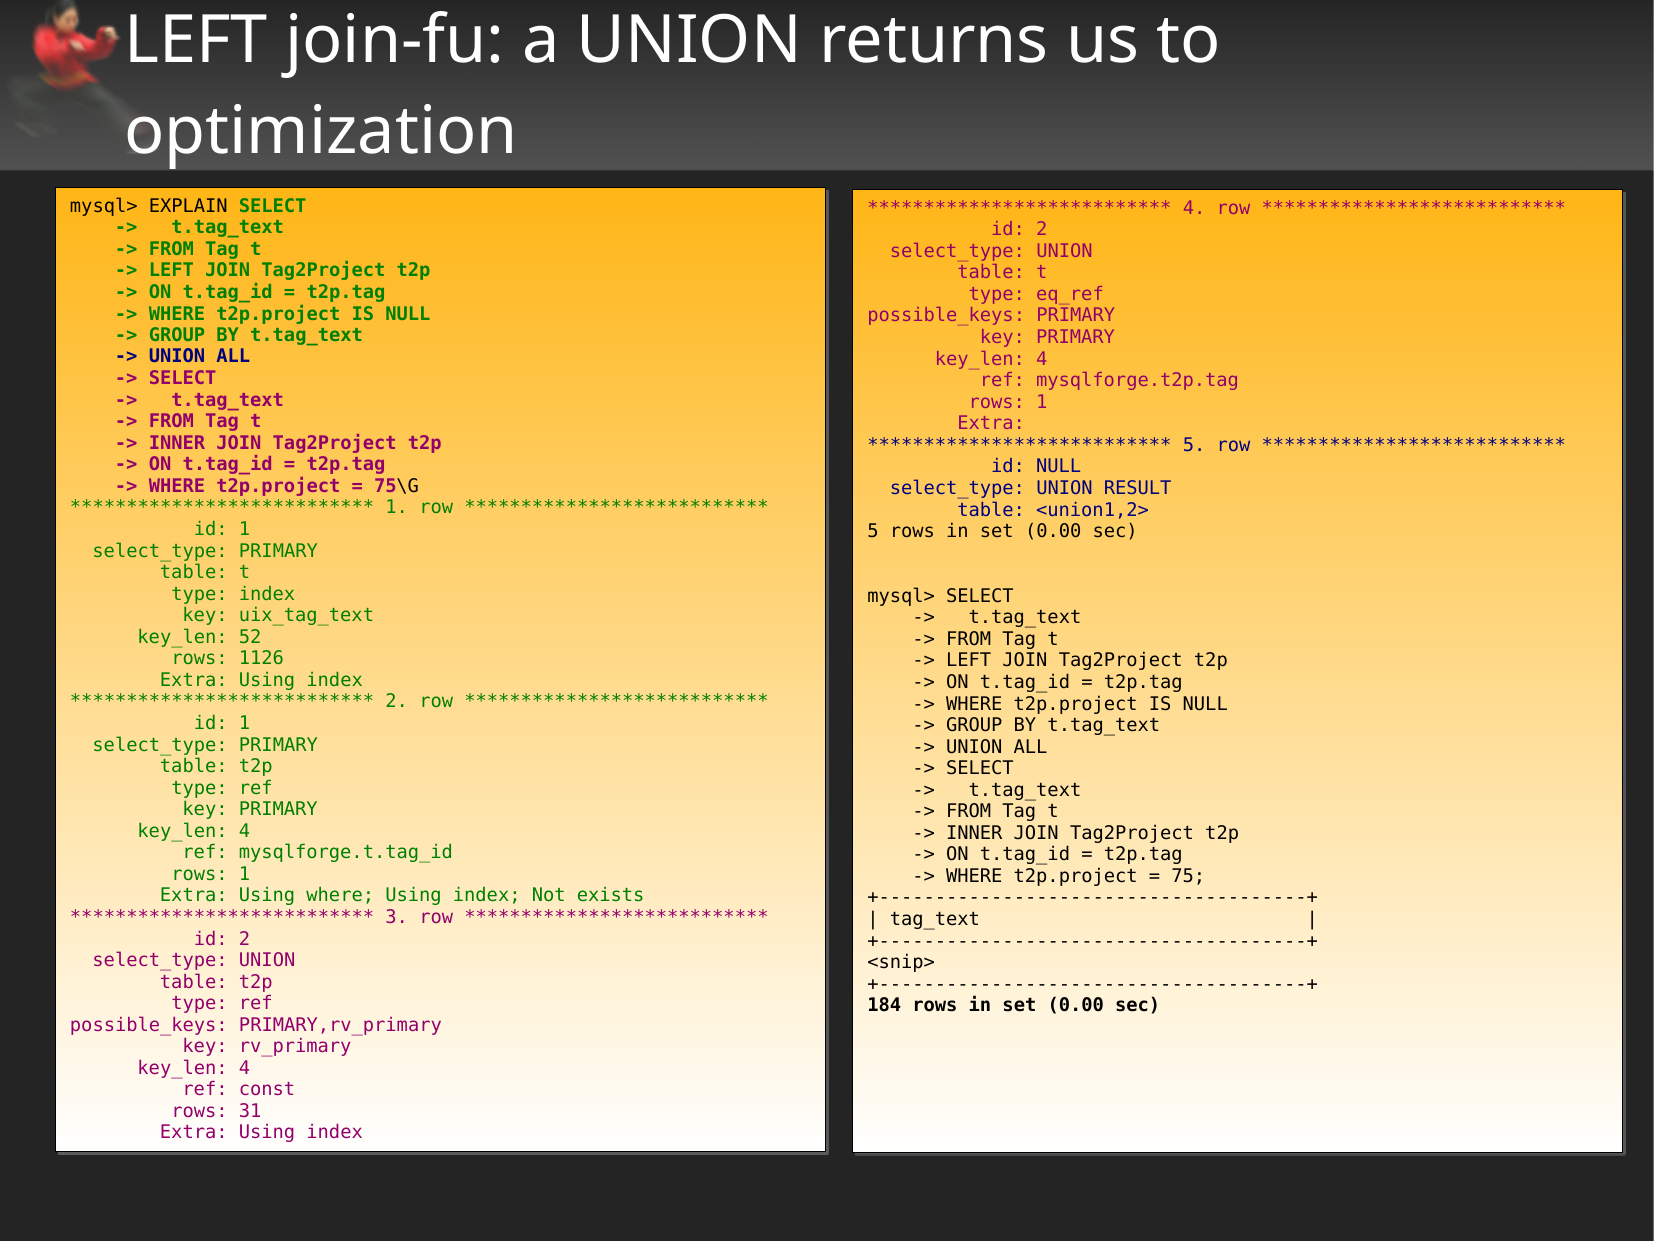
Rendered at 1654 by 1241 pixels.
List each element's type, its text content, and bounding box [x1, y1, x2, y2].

text_box mysql> EXPLAIN SELECT -> t.tag_text -> FROM Tag t -> LEFT JOIN Tag2Project t2p -> ON t.tag_id = t2p.tag -> WHERE t2p.project IS NULL -> GROUP BY t.tag_text -> UNION ALL -> SELECT -> t.tag_text -> FROM Tag t -> INNER JOIN Tag2Project t2p -> ON t.tag_id = t2p.tag -> WHERE t2p.project = 75\G *************************** 1. row *************************** id: 1 select_type: PRIMARY table: t type: index key: uix_tag_text key_len: 52 rows: 1126 Extra: Using index *************************** 2. row *************************** id: 1 select_type: PRIMARY table: t2p type: ref key: PRIMARY key_len: 4 ref: mysqlforge.t.tag_id rows: 1 Extra: Using where; Using index; Not exists *************************** 3. row *************************** id: 2 select_type: UNION table: t2p type: ref possible_keys: PRIMARY,rv_primary key: rv_primary key_len: 4 ref: const rows: 31 Extra: Using index [55, 187, 826, 1152]
title LEFT join-fu: a UNION returns us to optimization [124, 31, 1625, 133]
text_box *************************** 4. row *************************** id: 2 select_type: UNION table: t type: eq_ref possible_keys: PRIMARY key: PRIMARY key_len: 4 ref: mysqlforge.t2p.tag rows: 1 Extra: *************************** 5. row *************************** id: NULL select_type: UNION RESULT table: <union1,2> 5 rows in set (0.00 sec) mysql> SELECT -> t.tag_text -> FROM Tag t -> LEFT JOIN Tag2Project t2p -> ON t.tag_id = t2p.tag -> WHERE t2p.project IS NULL -> GROUP BY t.tag_text -> UNION ALL -> SELECT -> t.tag_text -> FROM Tag t -> INNER JOIN Tag2Project t2p -> ON t.tag_id = t2p.tag -> WHERE t2p.project = 75; +--------------------------------------+ | tag_text | +--------------------------------------+ <snip> +--------------------------------------+ 184 rows in set (0.00 sec) [852, 189, 1623, 1153]
picture [0, 0, 1654, 1241]
